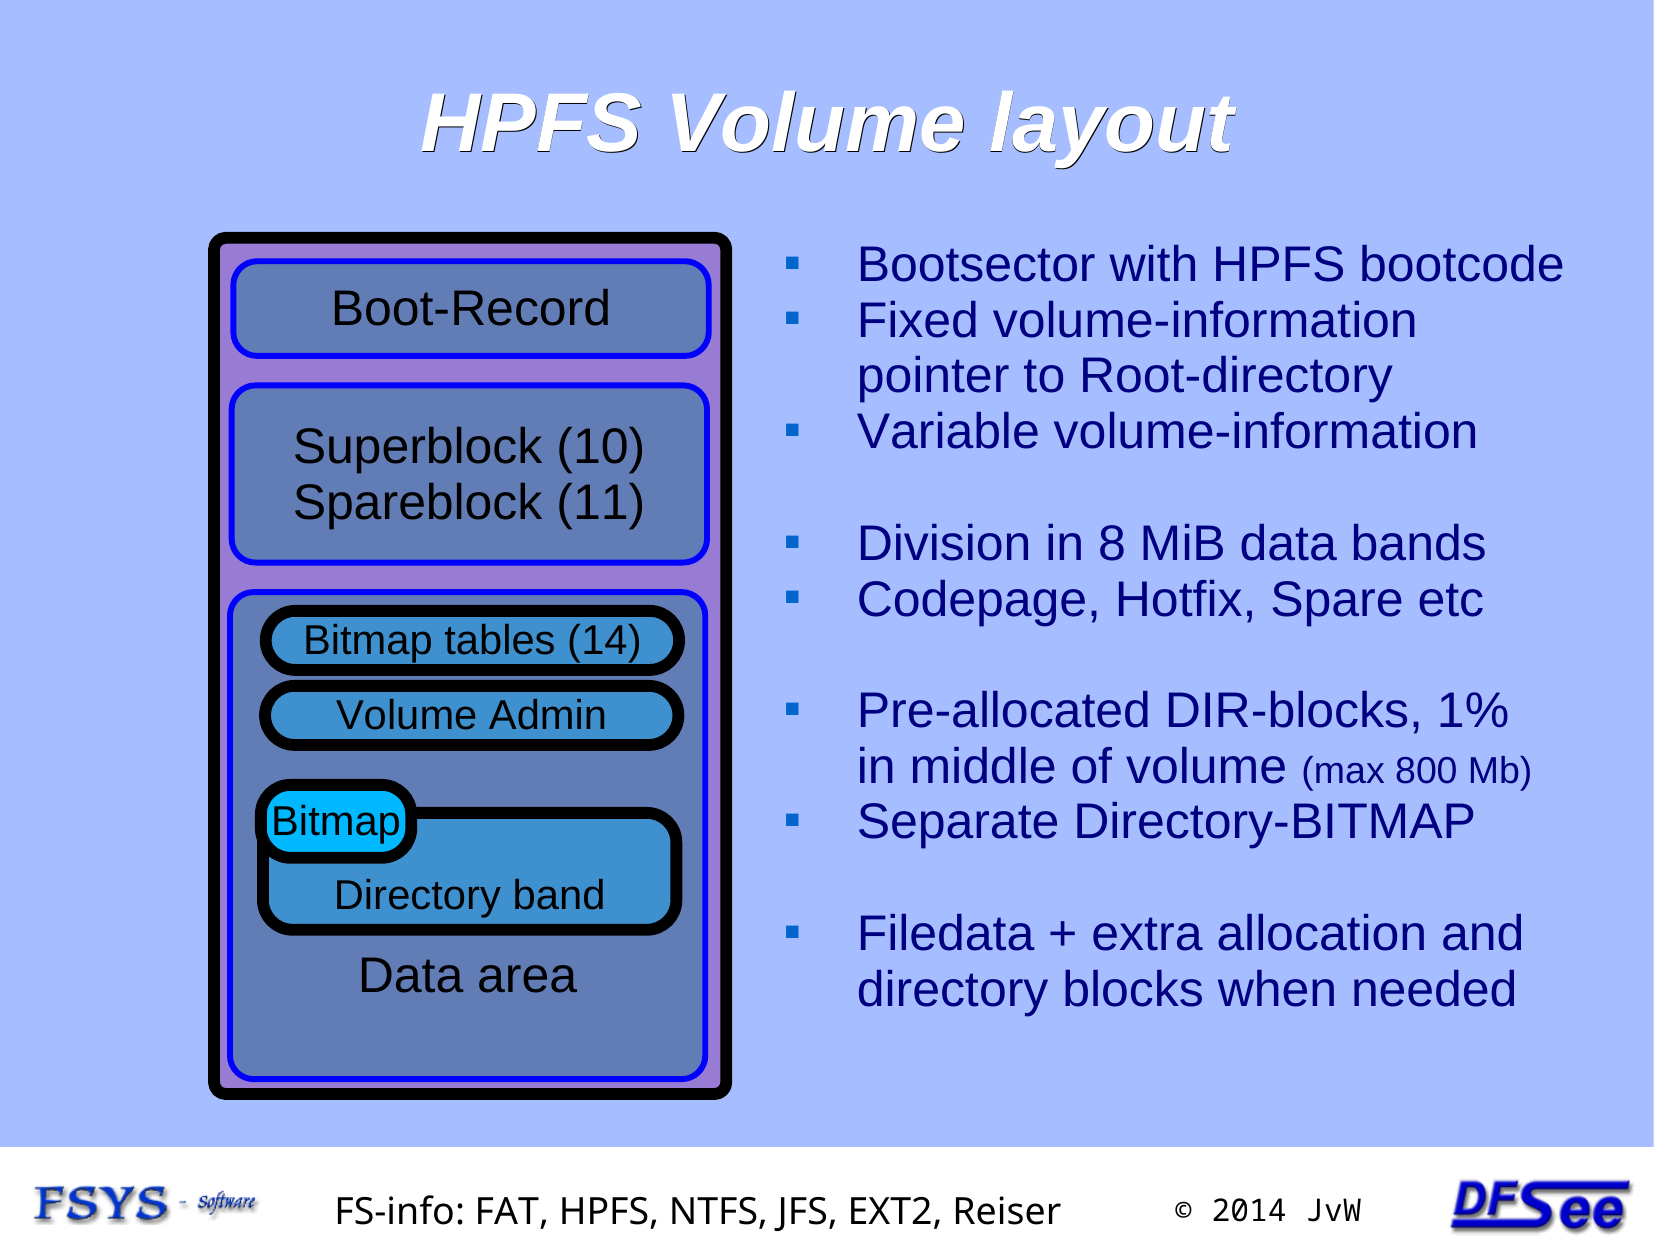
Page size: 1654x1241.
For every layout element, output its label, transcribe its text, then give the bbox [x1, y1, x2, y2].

text_box [214, 237, 679, 1095]
text_box Bitmap [260, 784, 412, 858]
text_box Boot-Record [233, 261, 679, 356]
text_box Directory band [262, 812, 677, 930]
picture [1446, 1177, 1635, 1241]
text_box Data area [229, 592, 679, 1080]
picture [29, 1181, 265, 1225]
text_box Bitmap tables (14) [265, 610, 679, 670]
text_box Volume Admin [265, 685, 679, 745]
list Bootsector with HPFS bootcode Fixed volume-information pointer to Root-directory Variable volume-information Division in 8 MiB data bands Codepage, Hotfix, Spare etc Pre-allocated DIR-blocks, 1% in middle of volume (max 800 Mb) Separate Directory-BITMAP Filedata + extra allocation and directory blocks when needed [679, 236, 1595, 1117]
title HPFS Volume layout [121, 19, 1534, 227]
text_box Superblock (10) Spareblock (11) [231, 385, 679, 563]
